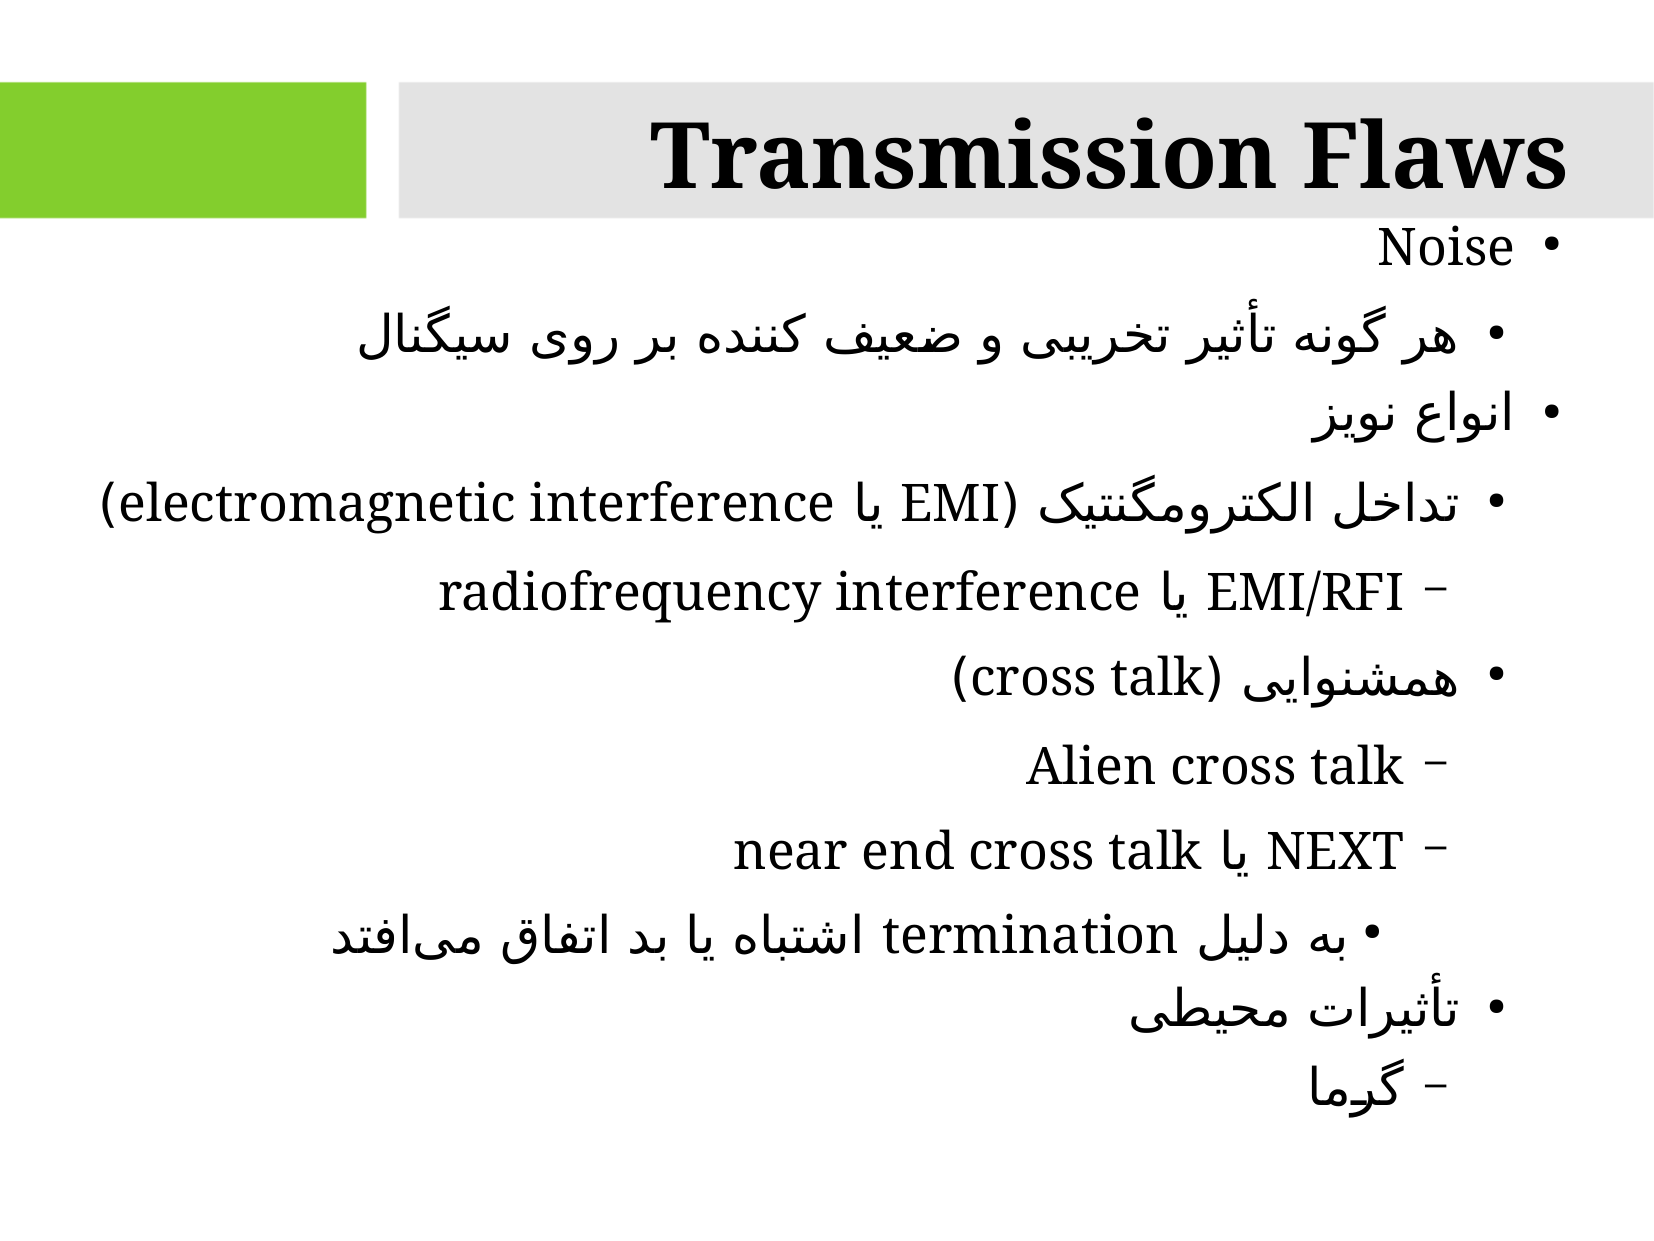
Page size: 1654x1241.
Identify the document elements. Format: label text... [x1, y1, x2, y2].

picture [0, 0, 1654, 1241]
list Noise هر گونه تأثیر تخریبی و ضعیف کننده بر روی سیگنال انواع نویز تداخل الکترومگنتیک (EMI یا electromagnetic interference) EMI/RFI یا radiofrequency interference همشنوایی (cross talk) Alien cross talk NEXT یا near end cross talk به دلیل termination اشتباه یا بد اتفاق می‌افتد تأثیرات محیطی گرما [82, 210, 1571, 1182]
title Transmission Flaws [82, 49, 1571, 210]
